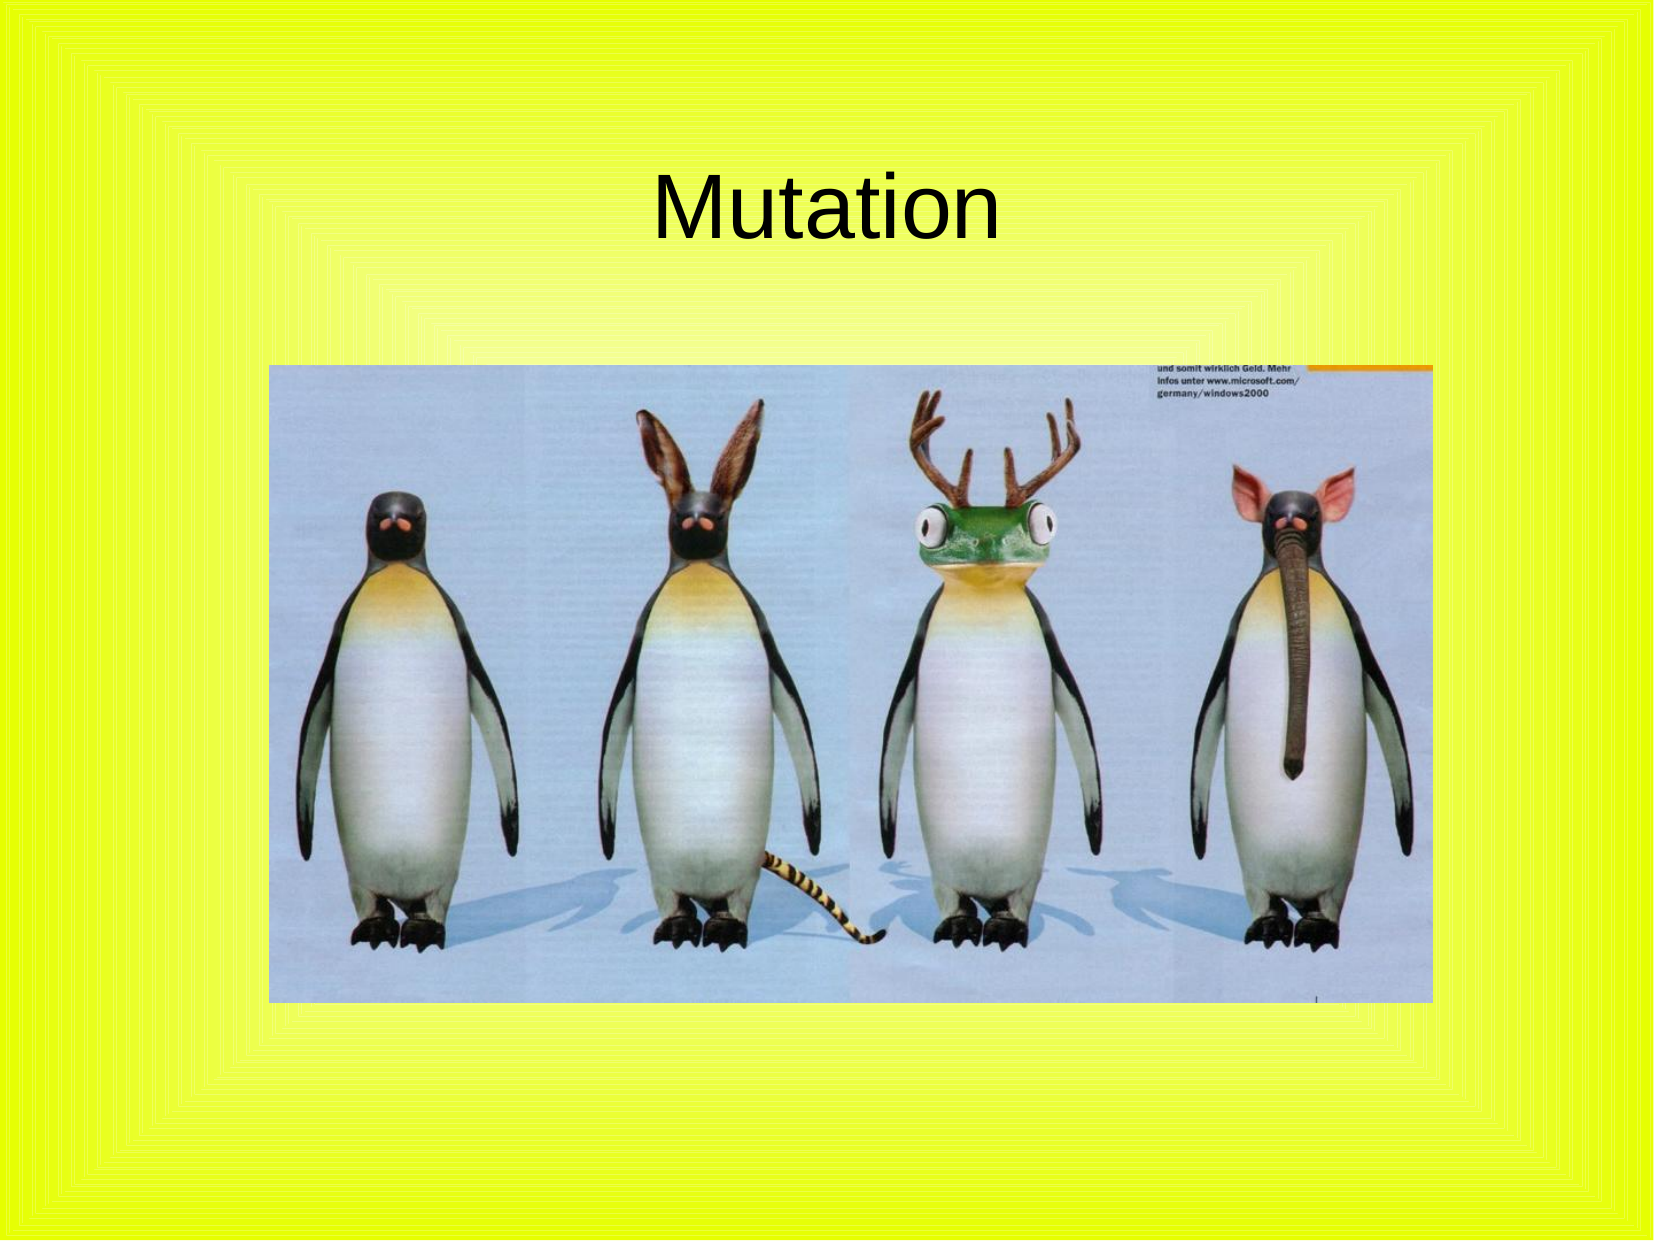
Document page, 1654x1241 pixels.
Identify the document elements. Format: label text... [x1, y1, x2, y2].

picture [269, 365, 1433, 1003]
title Mutation [121, 102, 1534, 310]
